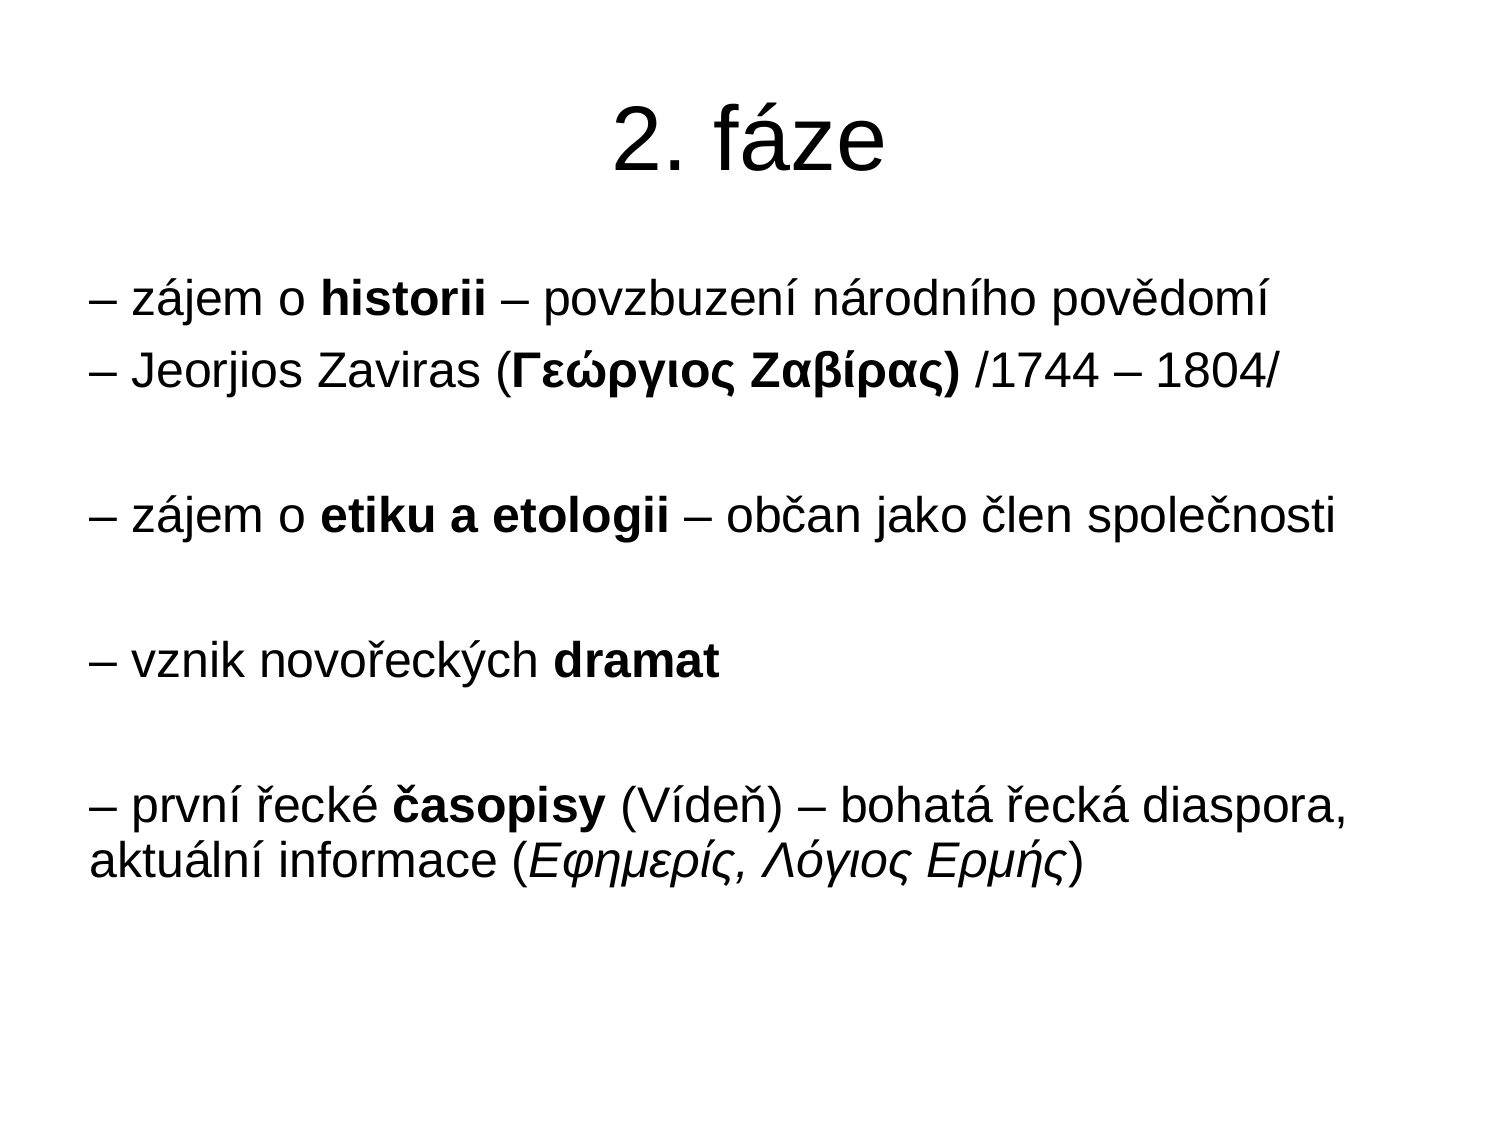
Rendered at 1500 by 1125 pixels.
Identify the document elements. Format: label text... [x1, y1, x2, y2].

list – zájem o historii – povzbuzení národního povědomí – Jeorjios Zaviras (Γεώργιος Ζαβίρας) /1744 – 1804/ – zájem o etiku a etologii – občan jako člen společnosti – vznik novořeckých dramat – první řecké časopisy (Vídeň) – bohatá řecká diaspora, aktuální informace (Εφημερίς, Λόγιος Ερμής) [74, 262, 1425, 1005]
title 2. fáze [74, 20, 1425, 257]
